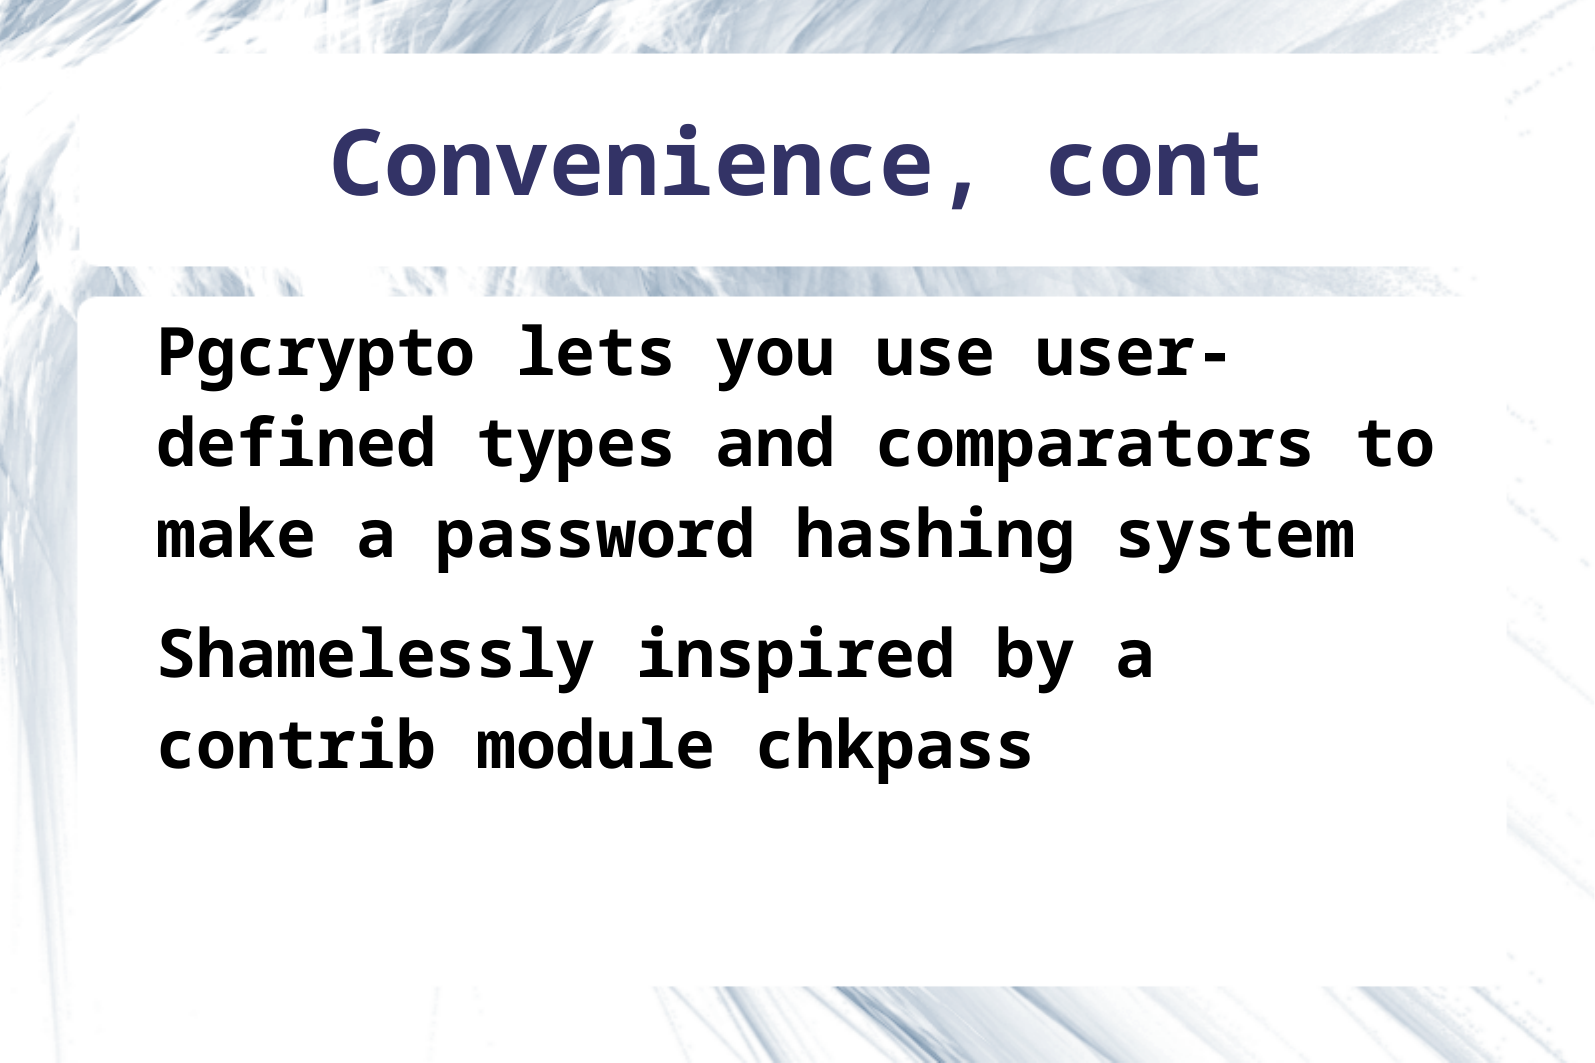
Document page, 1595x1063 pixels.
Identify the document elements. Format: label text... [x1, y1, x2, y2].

picture [0, 0, 1595, 1063]
title Convenience, cont [79, 62, 1515, 259]
list Pgcrypto lets you use user-defined types and comparators to make a password hashing system Shamelessly inspired by a contrib module chkpass [85, 304, 1471, 933]
